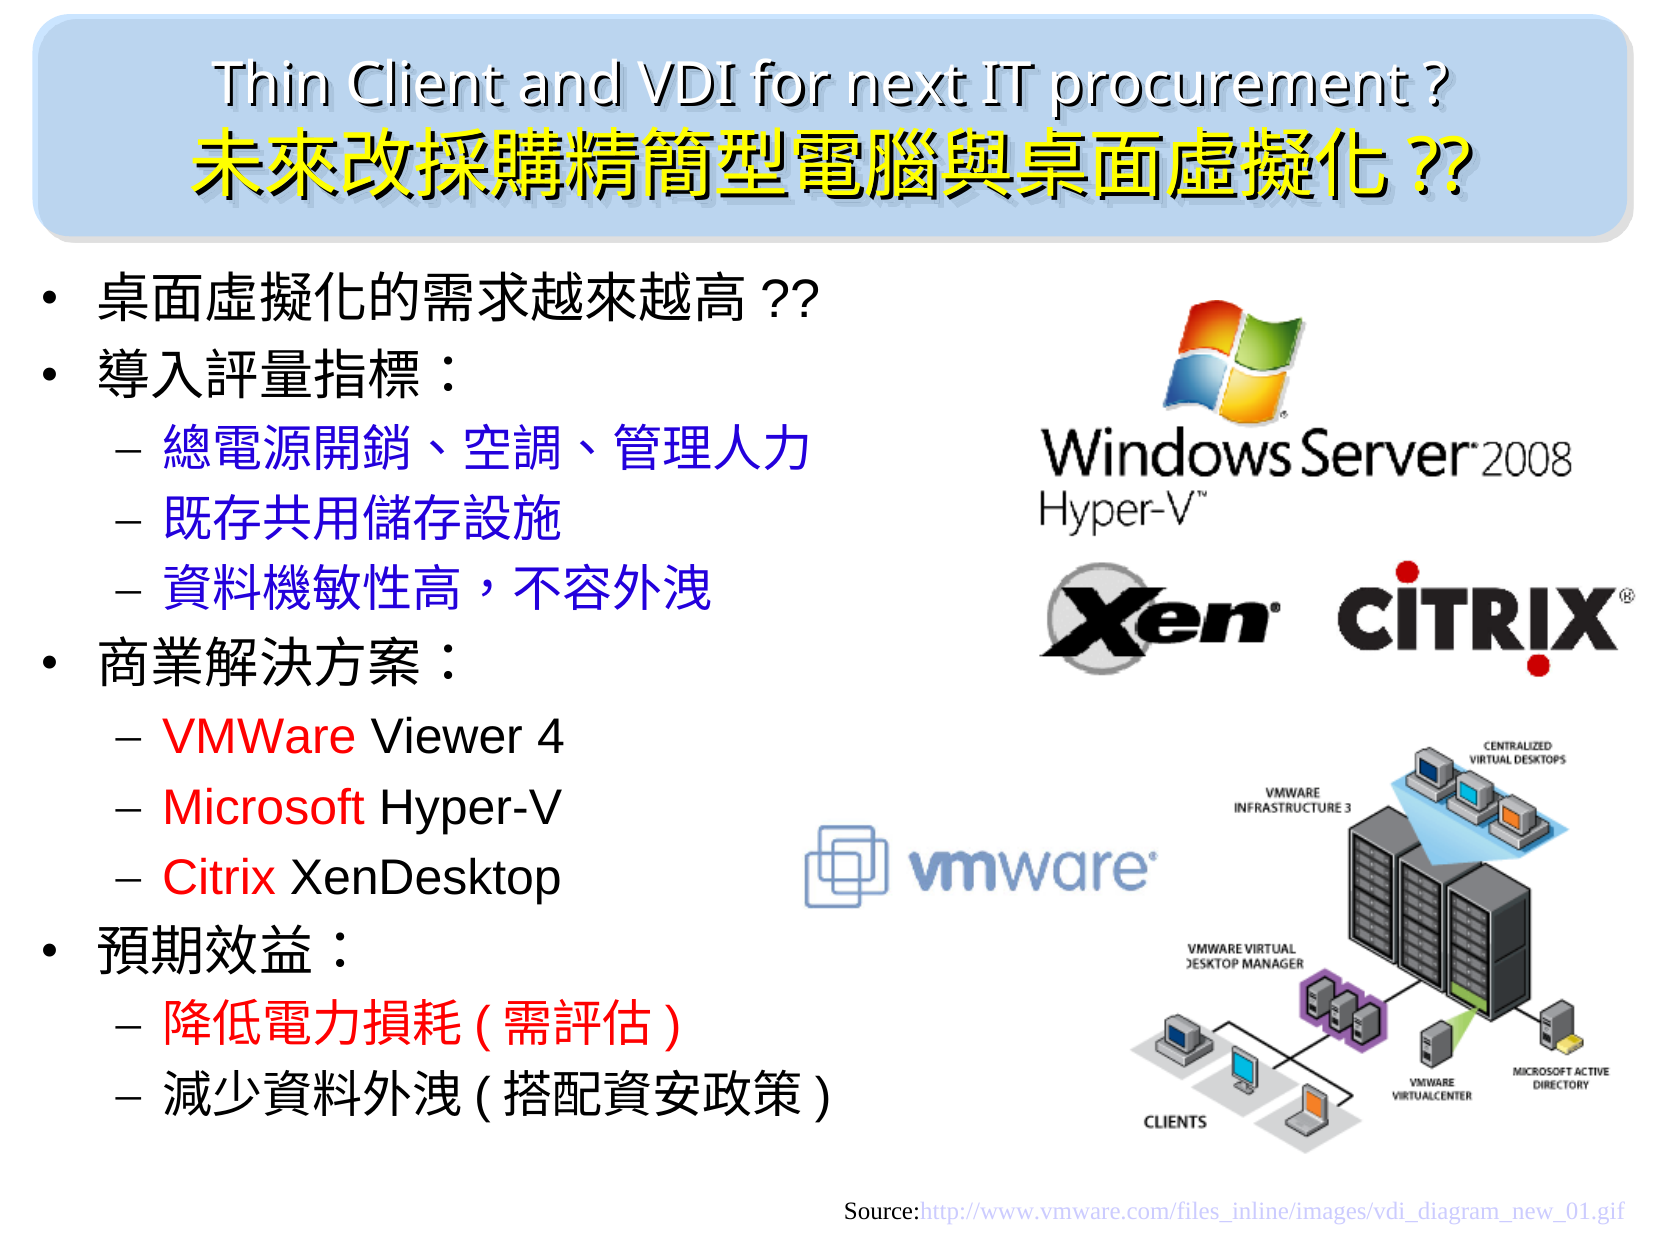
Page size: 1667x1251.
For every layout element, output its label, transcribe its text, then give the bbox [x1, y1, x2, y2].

text_box Source:http://www.vmware.com/files_inline/images/vdi_diagram_new_01.gif [829, 1187, 1647, 1233]
text_box Thin Client and VDI for next IT procurement ? 未來改採購精簡型電腦與桌面虛擬化?? [32, 14, 1628, 237]
picture [910, 300, 1637, 1168]
text_box 桌面虛擬化的需求越來越高?? 導入評量指標： 總電源開銷、空調、管理人力 既存共用儲存設施 資料機敏性高，不容外洩 商業解決方案： VMWare Viewer 4 Microsoft Hyper-V Citrix XenDesktop 預期效益： 降低電力損耗(需評估) 減少資料外洩(搭配資安政策) [40, 265, 910, 1230]
